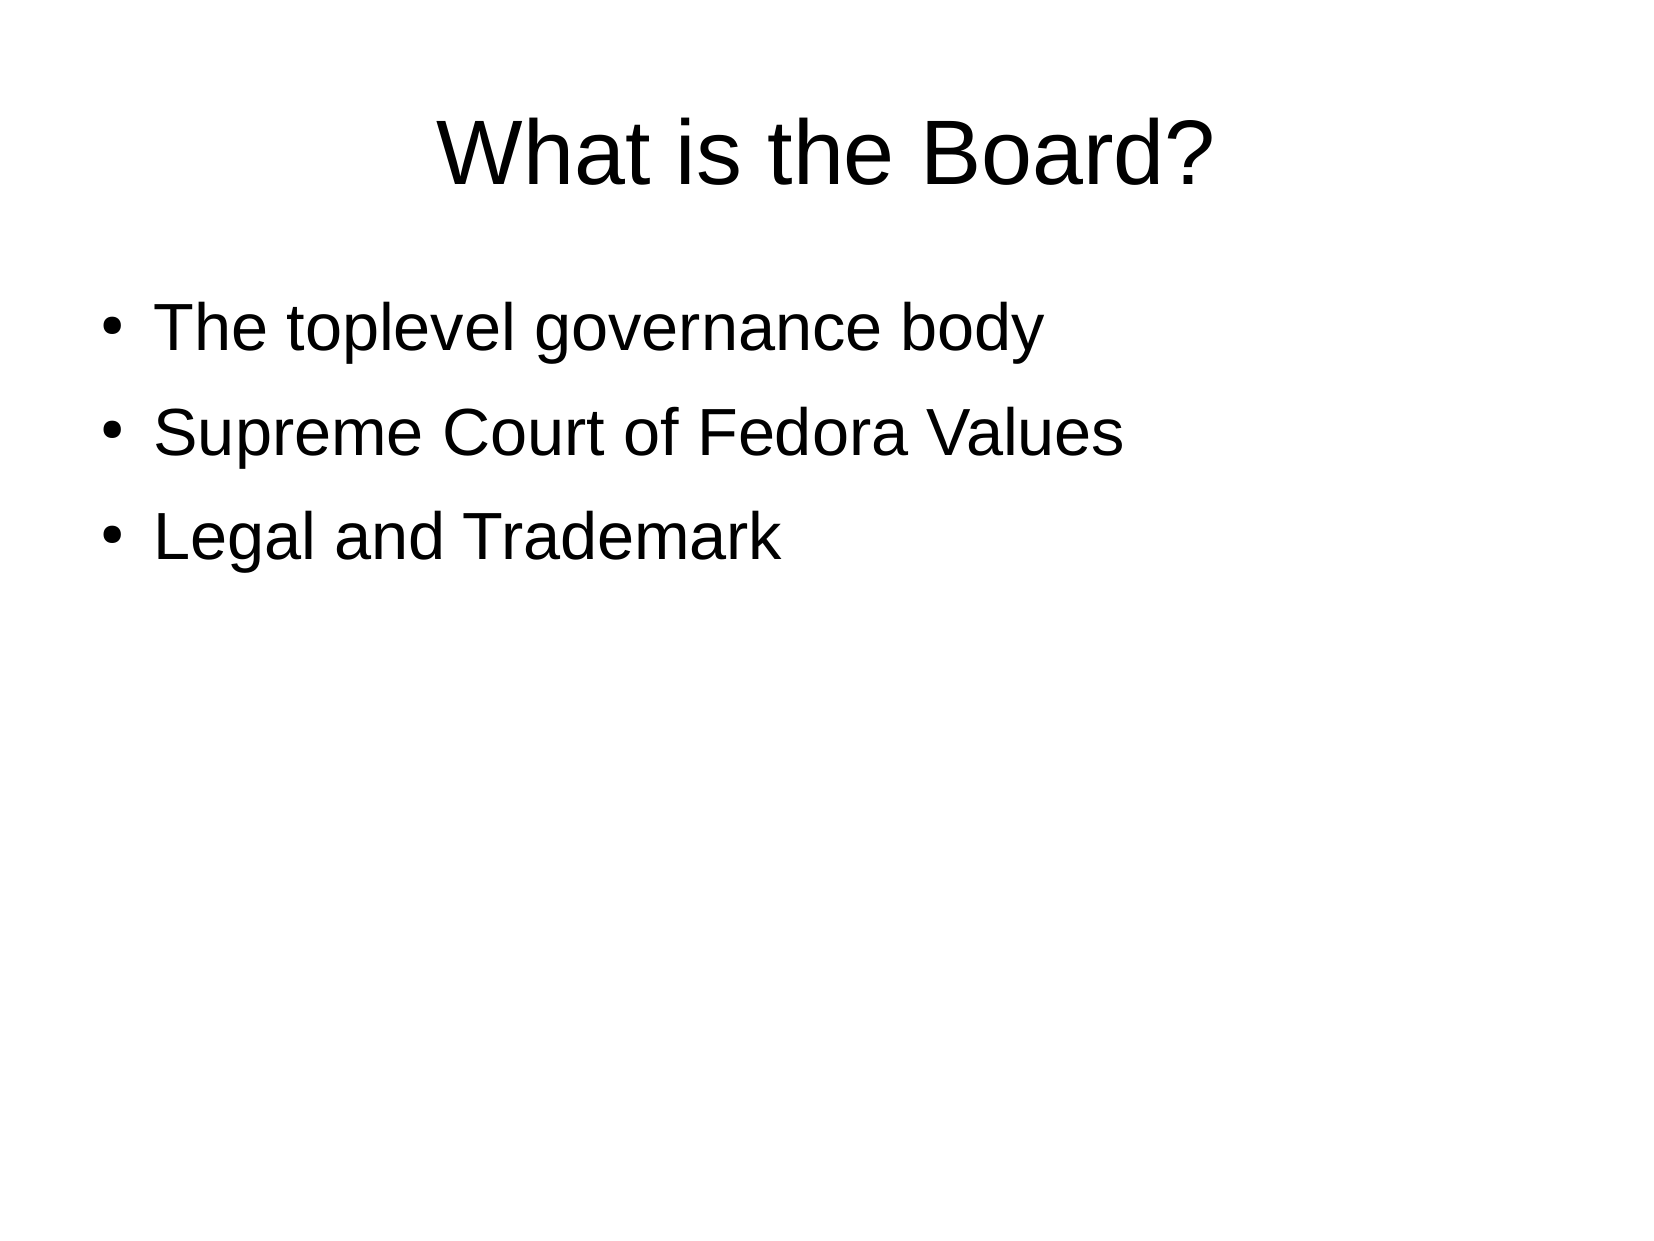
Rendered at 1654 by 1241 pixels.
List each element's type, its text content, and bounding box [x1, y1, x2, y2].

list The toplevel governance body Supreme Court of Fedora Values Legal and Trademark [82, 290, 1571, 1010]
title What is the Board? [82, 49, 1571, 257]
